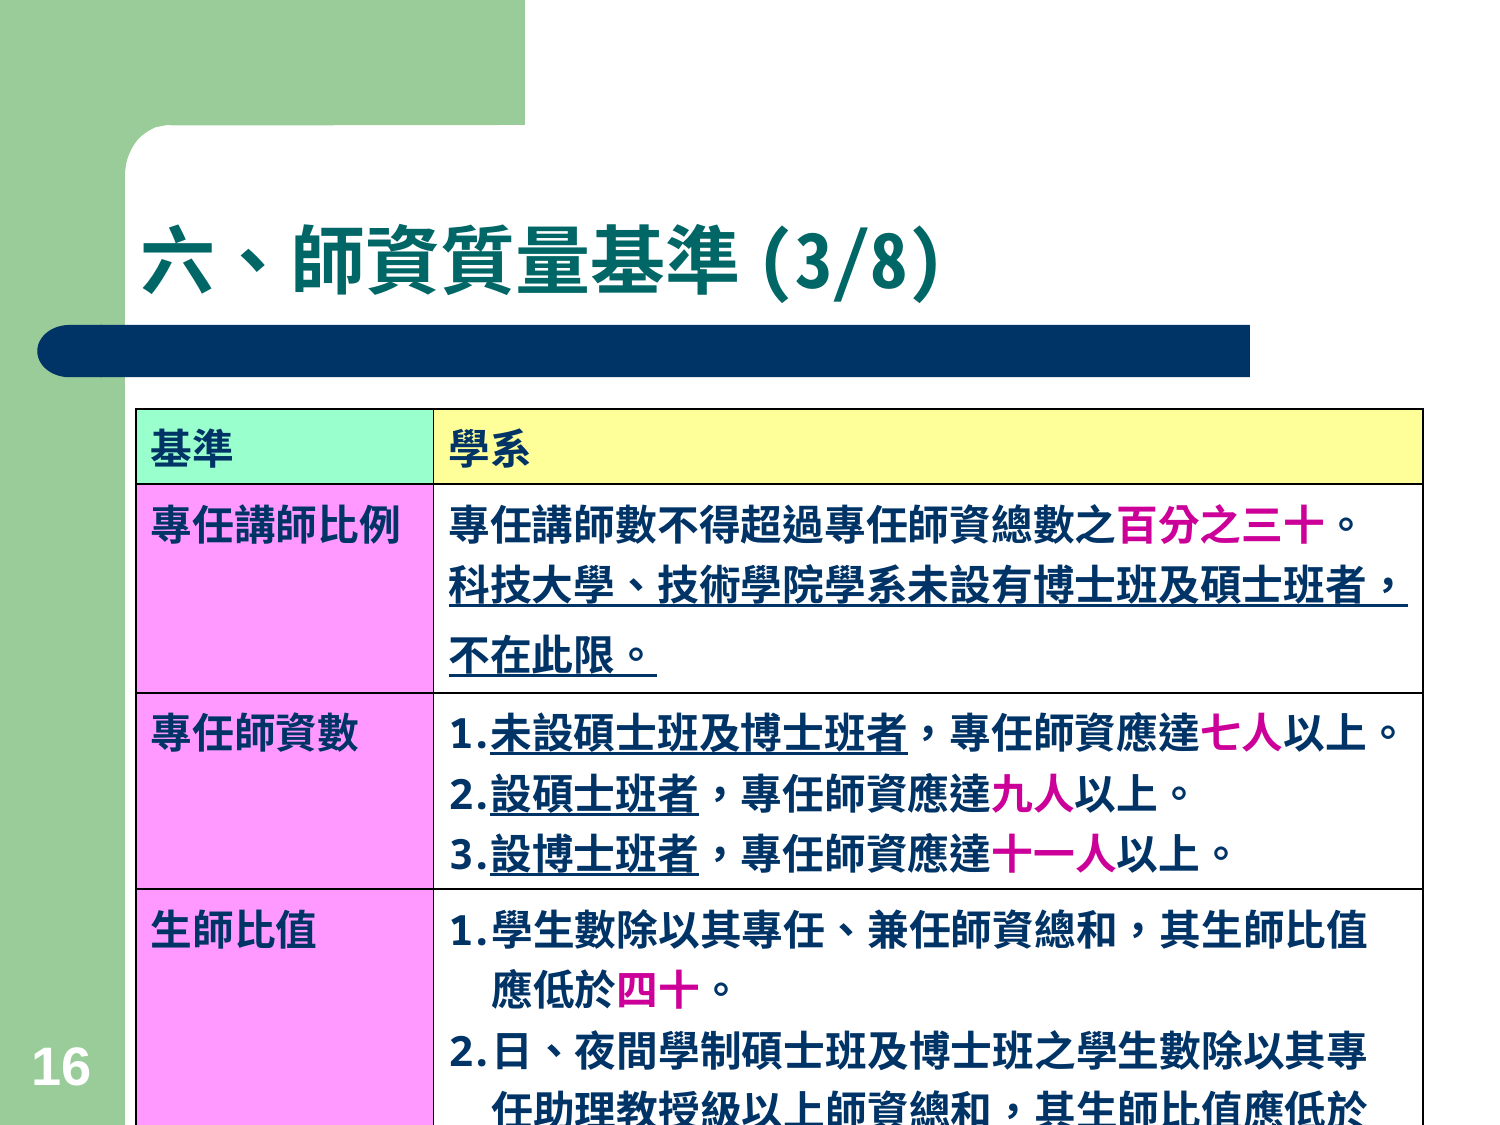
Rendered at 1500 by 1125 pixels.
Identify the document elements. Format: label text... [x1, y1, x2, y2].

table_cell 未設碩士班及博士班者，專任師資應達七人以上。 設碩士班者，專任師資應達九人以上。 設博士班者，專任師資應達十一人以上。 [434, 694, 1422, 888]
table_cell 學生數除以其專任、兼任師資總和，其生師比值應低於四十。 日、夜間學制碩士班及博士班之學生數除以其專任助理教授級以上師資總和，其生師比值應低於二十。 [434, 890, 1422, 1125]
table_header 基準 [137, 410, 433, 483]
title 六、師資質量基準(3/8) [125, 125, 1425, 313]
table_cell 專任師資數 [137, 694, 433, 888]
table_cell 專任講師比例 [137, 485, 433, 692]
table_header 學系 [434, 410, 1422, 483]
table_cell 專任講師數不得超過專任師資總數之百分之三十。 科技大學、技術學院學系未設有博士班及碩士班者，不在此限。 [434, 485, 1422, 692]
table_cell 生師比值 [137, 890, 433, 1125]
slide_number <編號> [13, 1023, 111, 1105]
